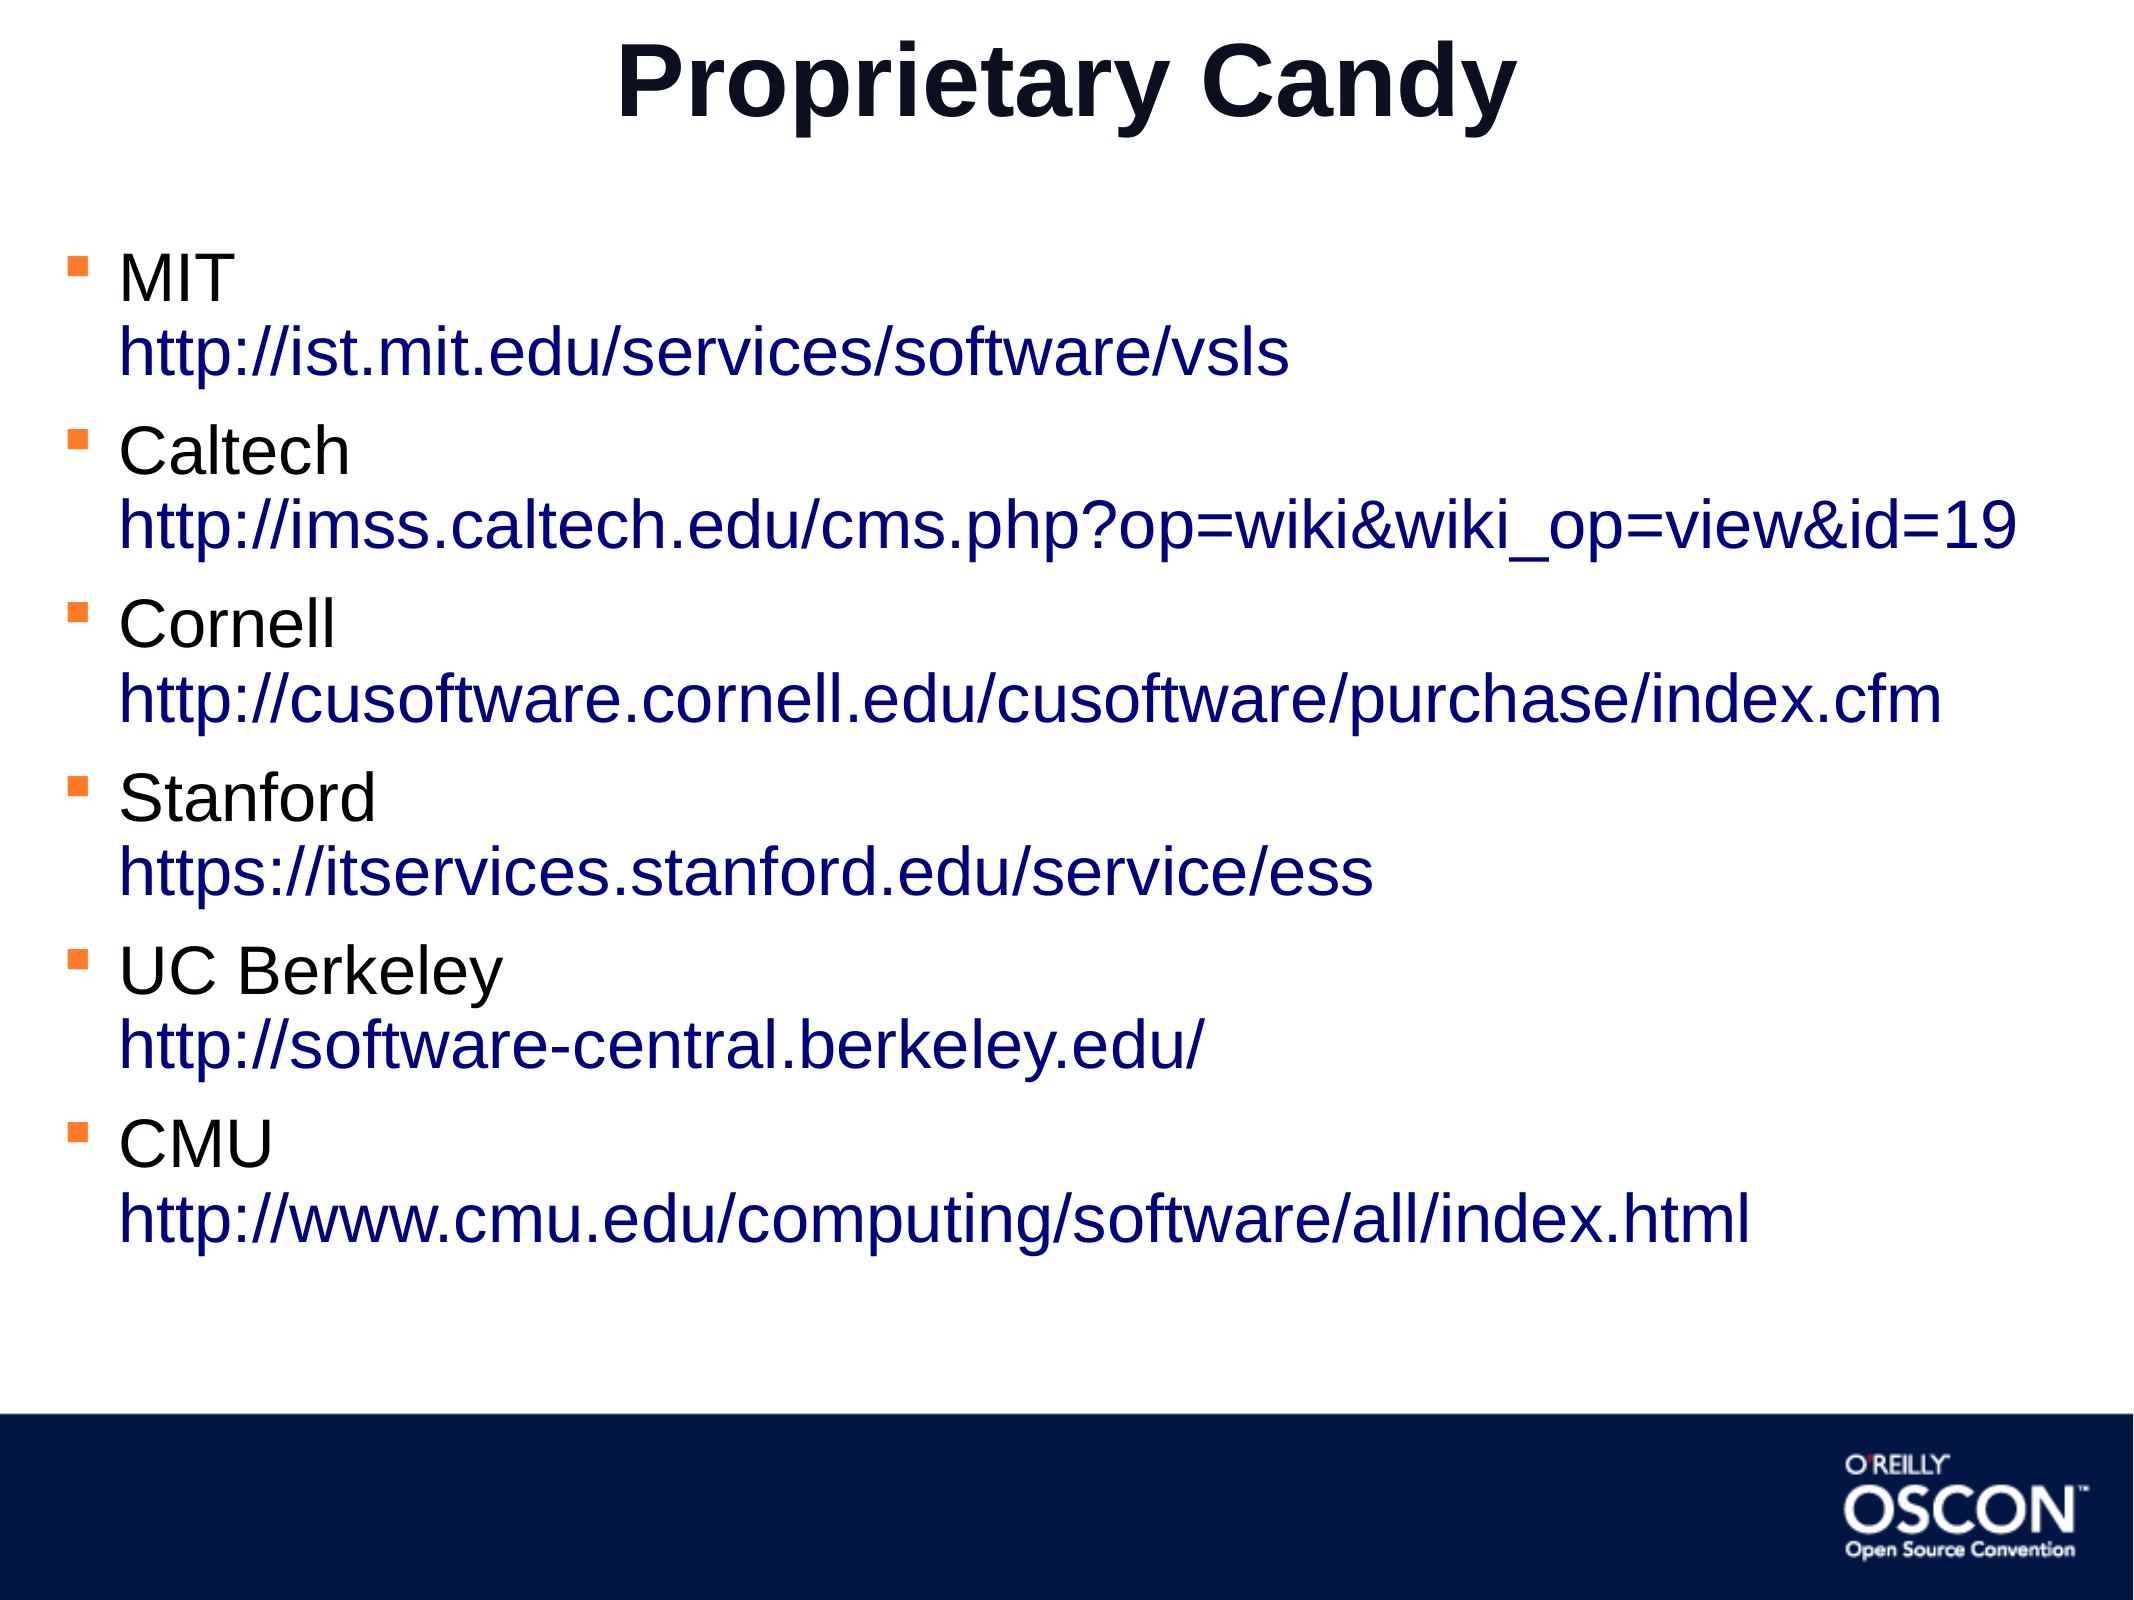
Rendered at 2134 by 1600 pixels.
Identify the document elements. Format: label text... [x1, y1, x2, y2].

list MIT http://ist.mit.edu/services/software/vsls Caltech http://imss.caltech.edu/cms.php?op=wiki&wiki_op=view&id=19 Cornell http://cusoftware.cornell.edu/cusoftware/purchase/index.cfm Stanford https://itservices.stanford.edu/service/ess UC Berkeley http://software-central.berkeley.edu/ CMU http://www.cmu.edu/computing/software/all/index.html [47, 233, 2100, 1309]
picture [0, 0, 2134, 1600]
title Proprietary Candy [41, 0, 2094, 159]
